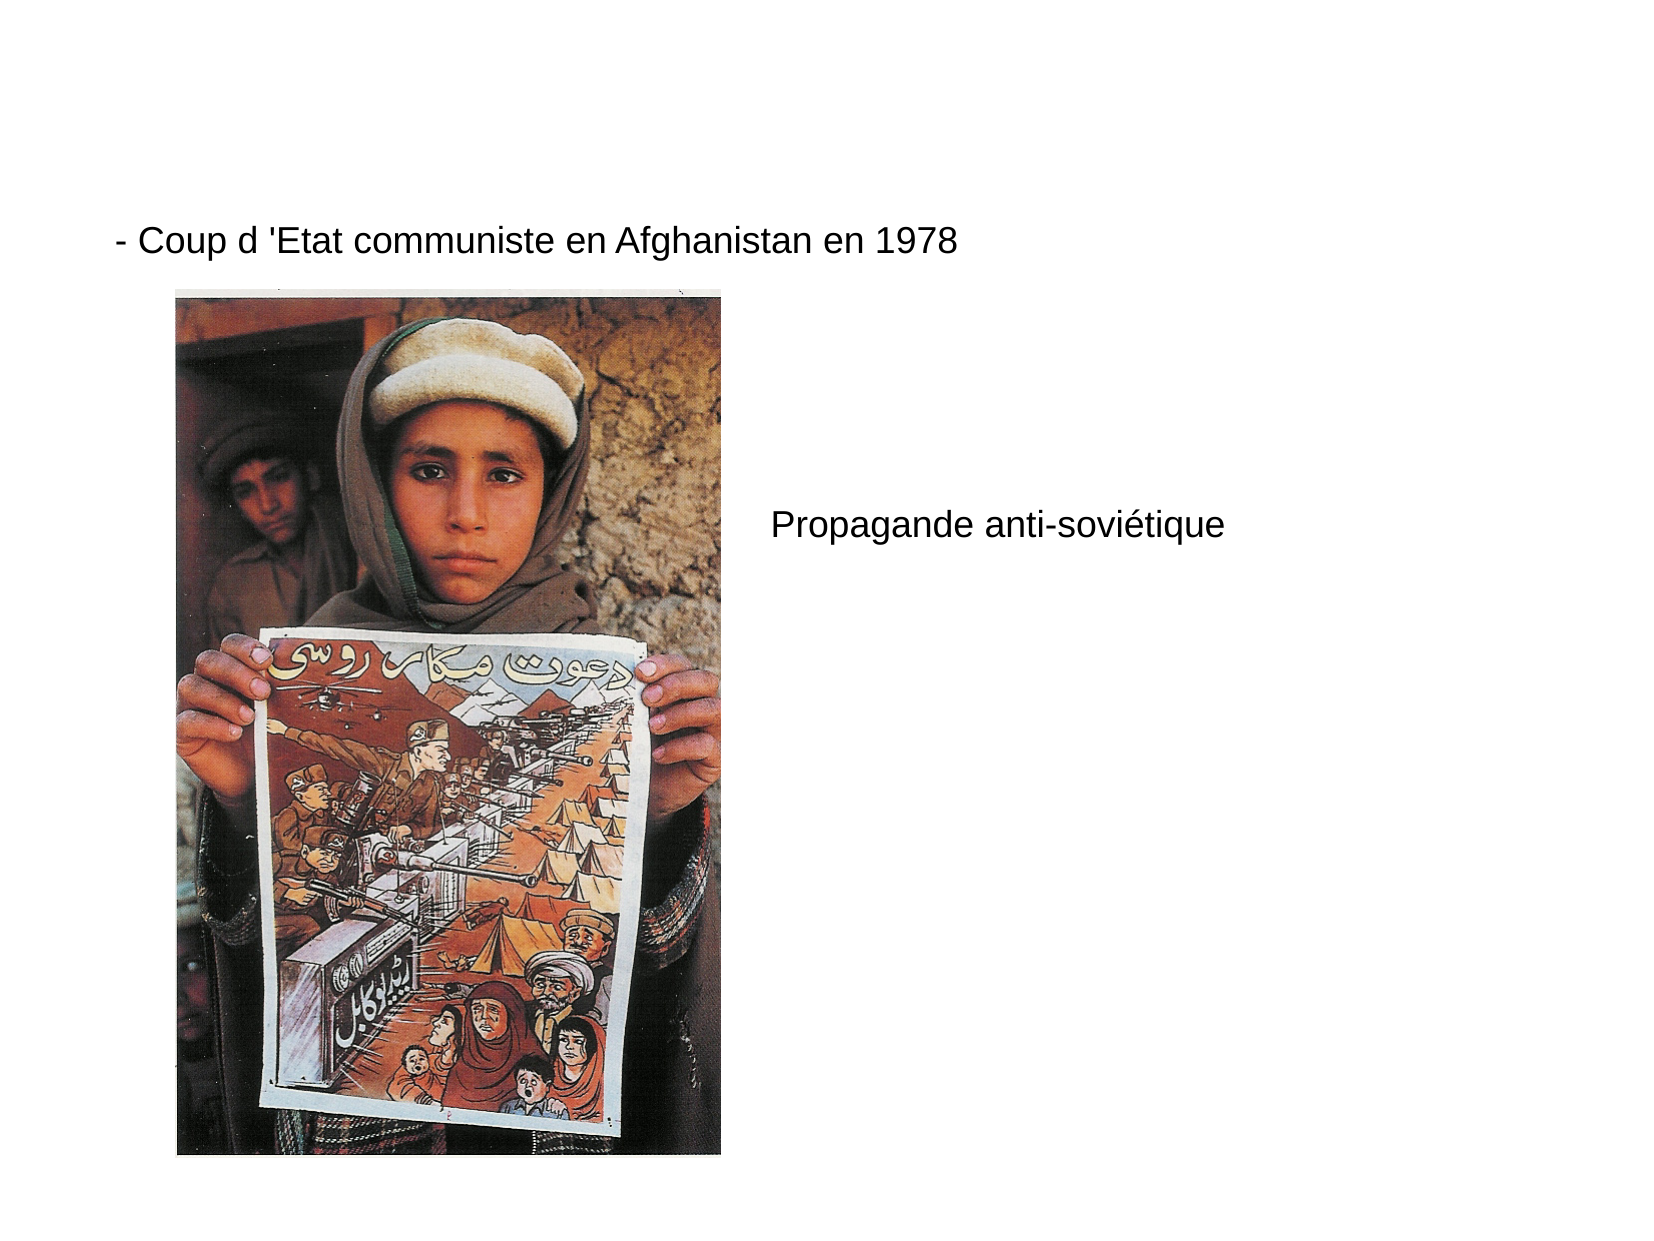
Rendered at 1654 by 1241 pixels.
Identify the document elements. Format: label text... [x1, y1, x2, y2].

text_box - Coup d 'Etat communiste en Afghanistan en 1978 [100, 212, 985, 270]
text_box Propagande anti-soviétique [755, 496, 1241, 553]
picture [175, 289, 721, 1158]
